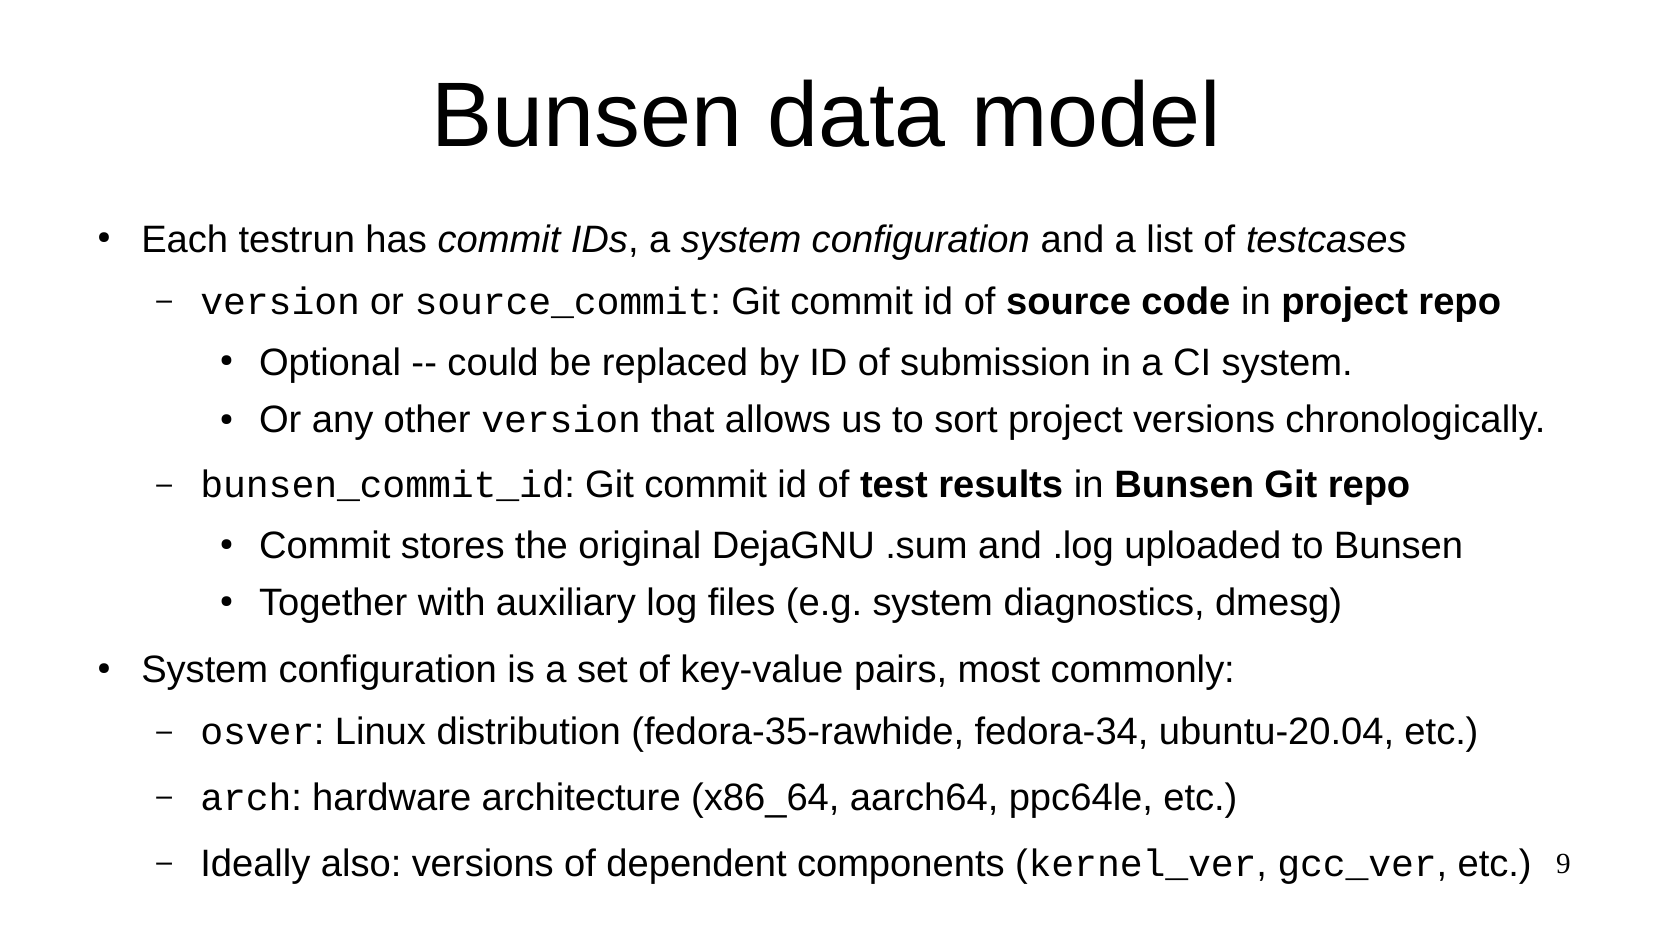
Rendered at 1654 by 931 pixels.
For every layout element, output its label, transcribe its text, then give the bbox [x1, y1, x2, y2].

list Each testrun has commit IDs, a system configuration and a list of testcases version or source_commit: Git commit id of source code in project repo Optional -- could be replaced by ID of submission in a CI system. Or any other version that allows us to sort project versions chronologically. bunsen_commit_id: Git commit id of test results in Bunsen Git repo Commit stores the original DejaGNU .sum and .log uploaded to Bunsen Together with auxiliary log files (e.g. system diagnostics, dmesg) System configuration is a set of key-value pairs, most commonly: osver: Linux distribution (fedora-35-rawhide, fedora-34, ubuntu-20.04, etc.) arch: hardware architecture (x86_64, aarch64, ppc64le, etc.) Ideally also: versions of dependent components (kernel_ver, gcc_ver, etc.) [82, 217, 1571, 901]
title Bunsen data model [82, 37, 1571, 193]
